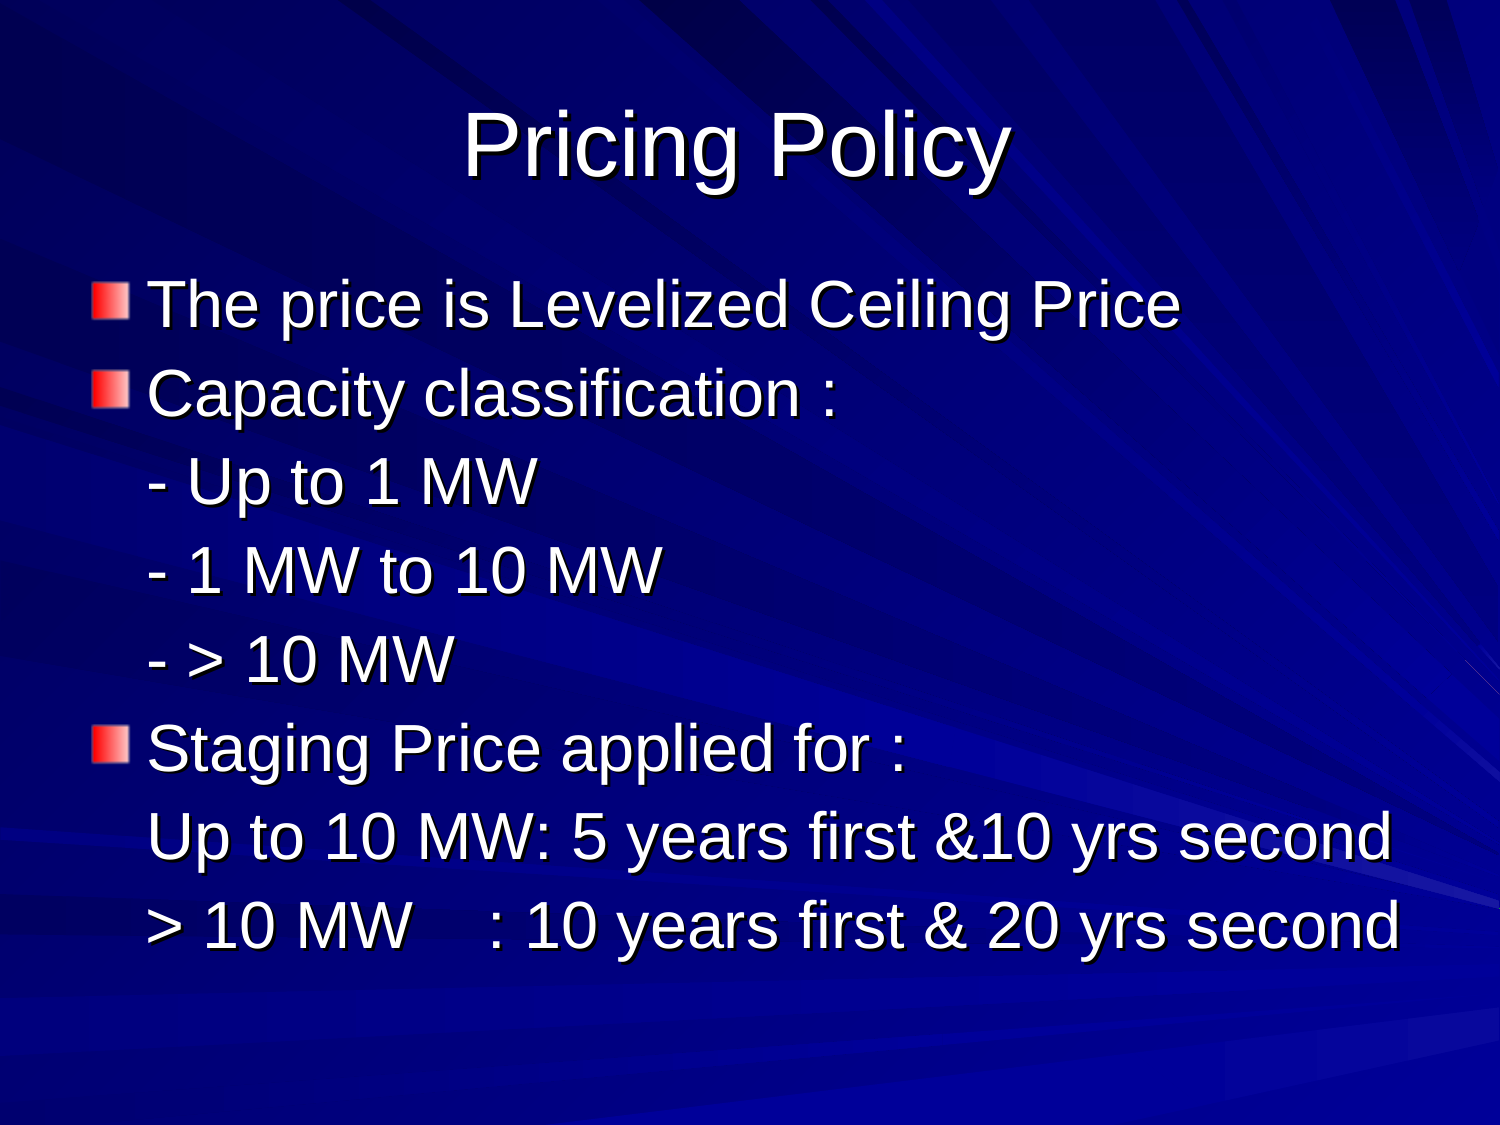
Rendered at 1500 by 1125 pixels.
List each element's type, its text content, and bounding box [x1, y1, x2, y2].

list The price is Levelized Ceiling Price Capacity classification : - Up to 1 MW - 1 MW to 10 MW - > 10 MW Staging Price applied for : Up to 10 MW: 5 years first &10 yrs second > 10 MW : 10 years first & 20 yrs second [75, 262, 1426, 1006]
title Pricing Policy [75, 45, 1426, 234]
